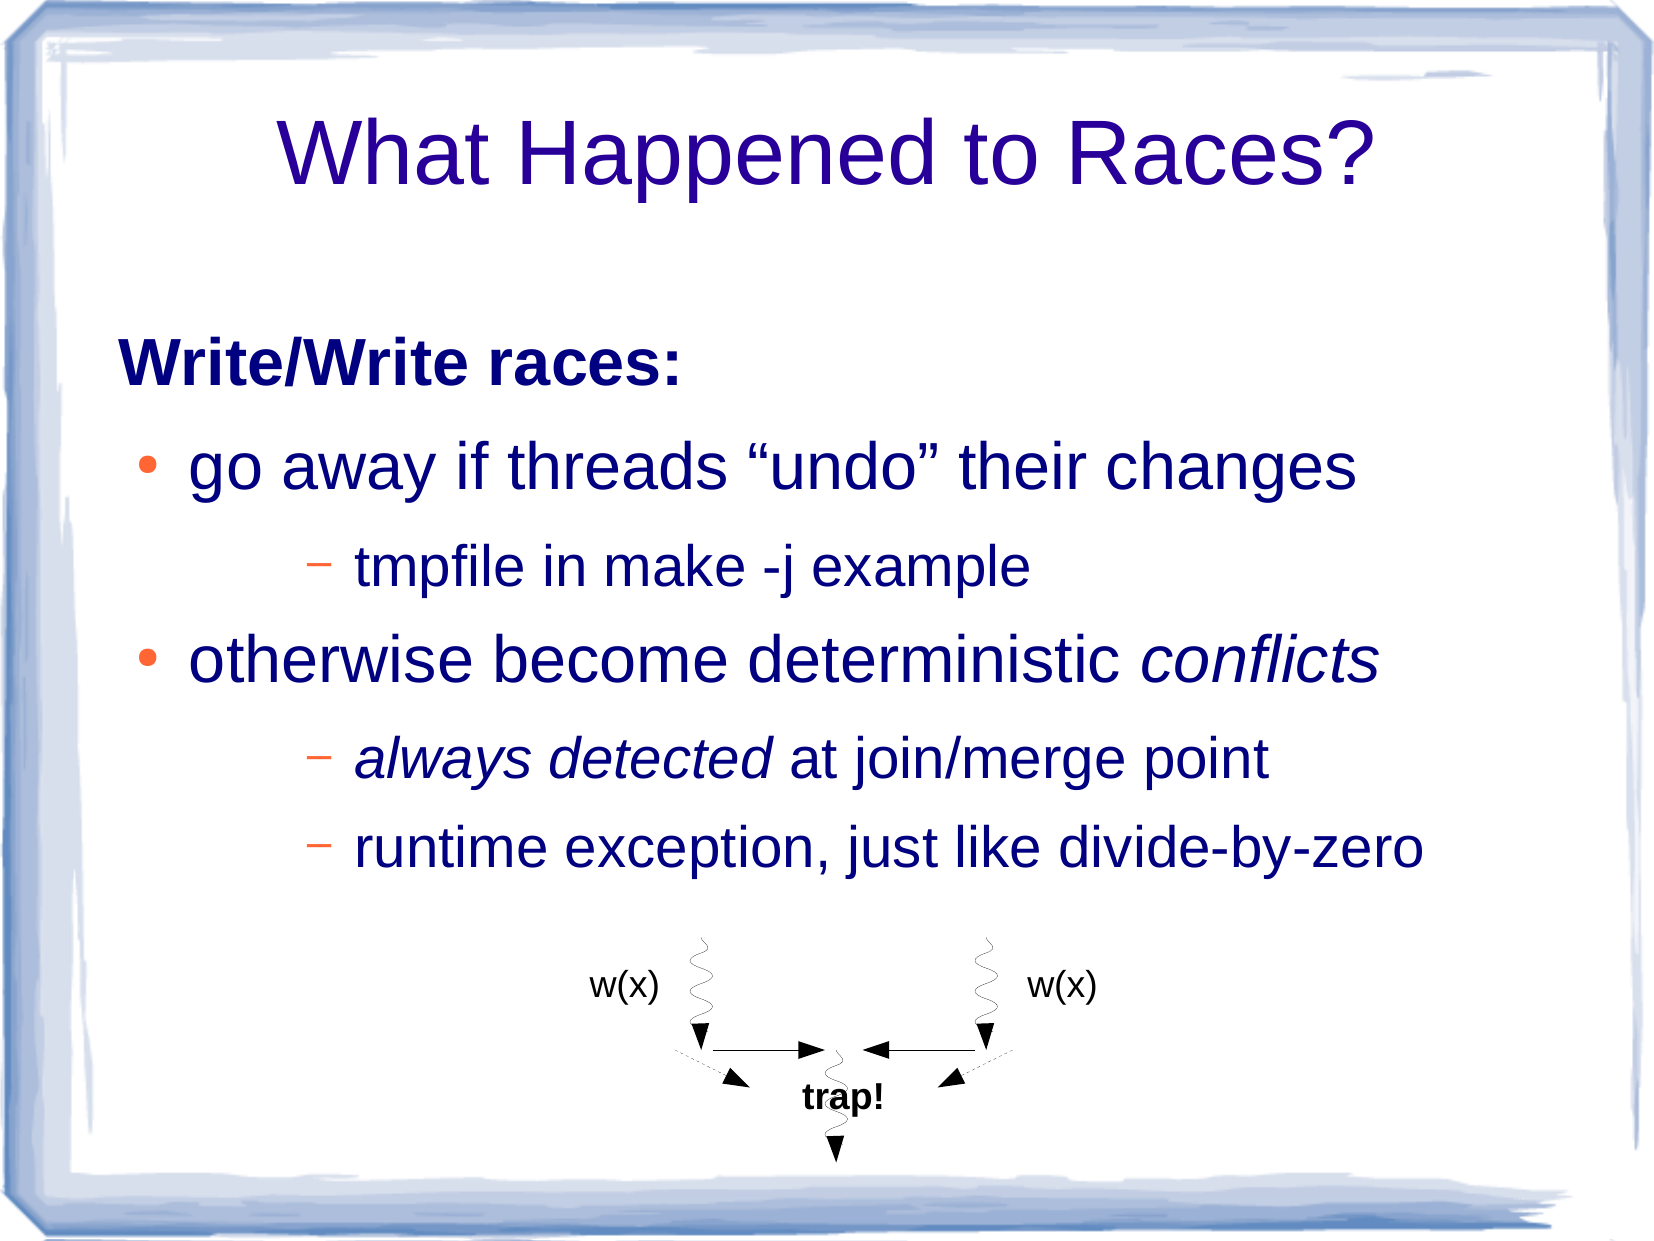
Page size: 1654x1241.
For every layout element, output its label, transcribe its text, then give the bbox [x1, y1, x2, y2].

picture [0, 0, 1654, 1241]
text_box trap! [826, 1068, 938, 1126]
text_box w(x) [1012, 955, 1126, 1013]
text_box trap! [750, 1068, 847, 1126]
list Write/Write races: go away if threads “undo” their changes tmpfile in make -j example otherwise become deterministic conflicts always detected at join/merge point runtime exception, just like divide-by-zero [118, 324, 1571, 880]
title What Happened to Races? [82, 49, 1571, 257]
text_box w(x) [562, 955, 676, 1013]
